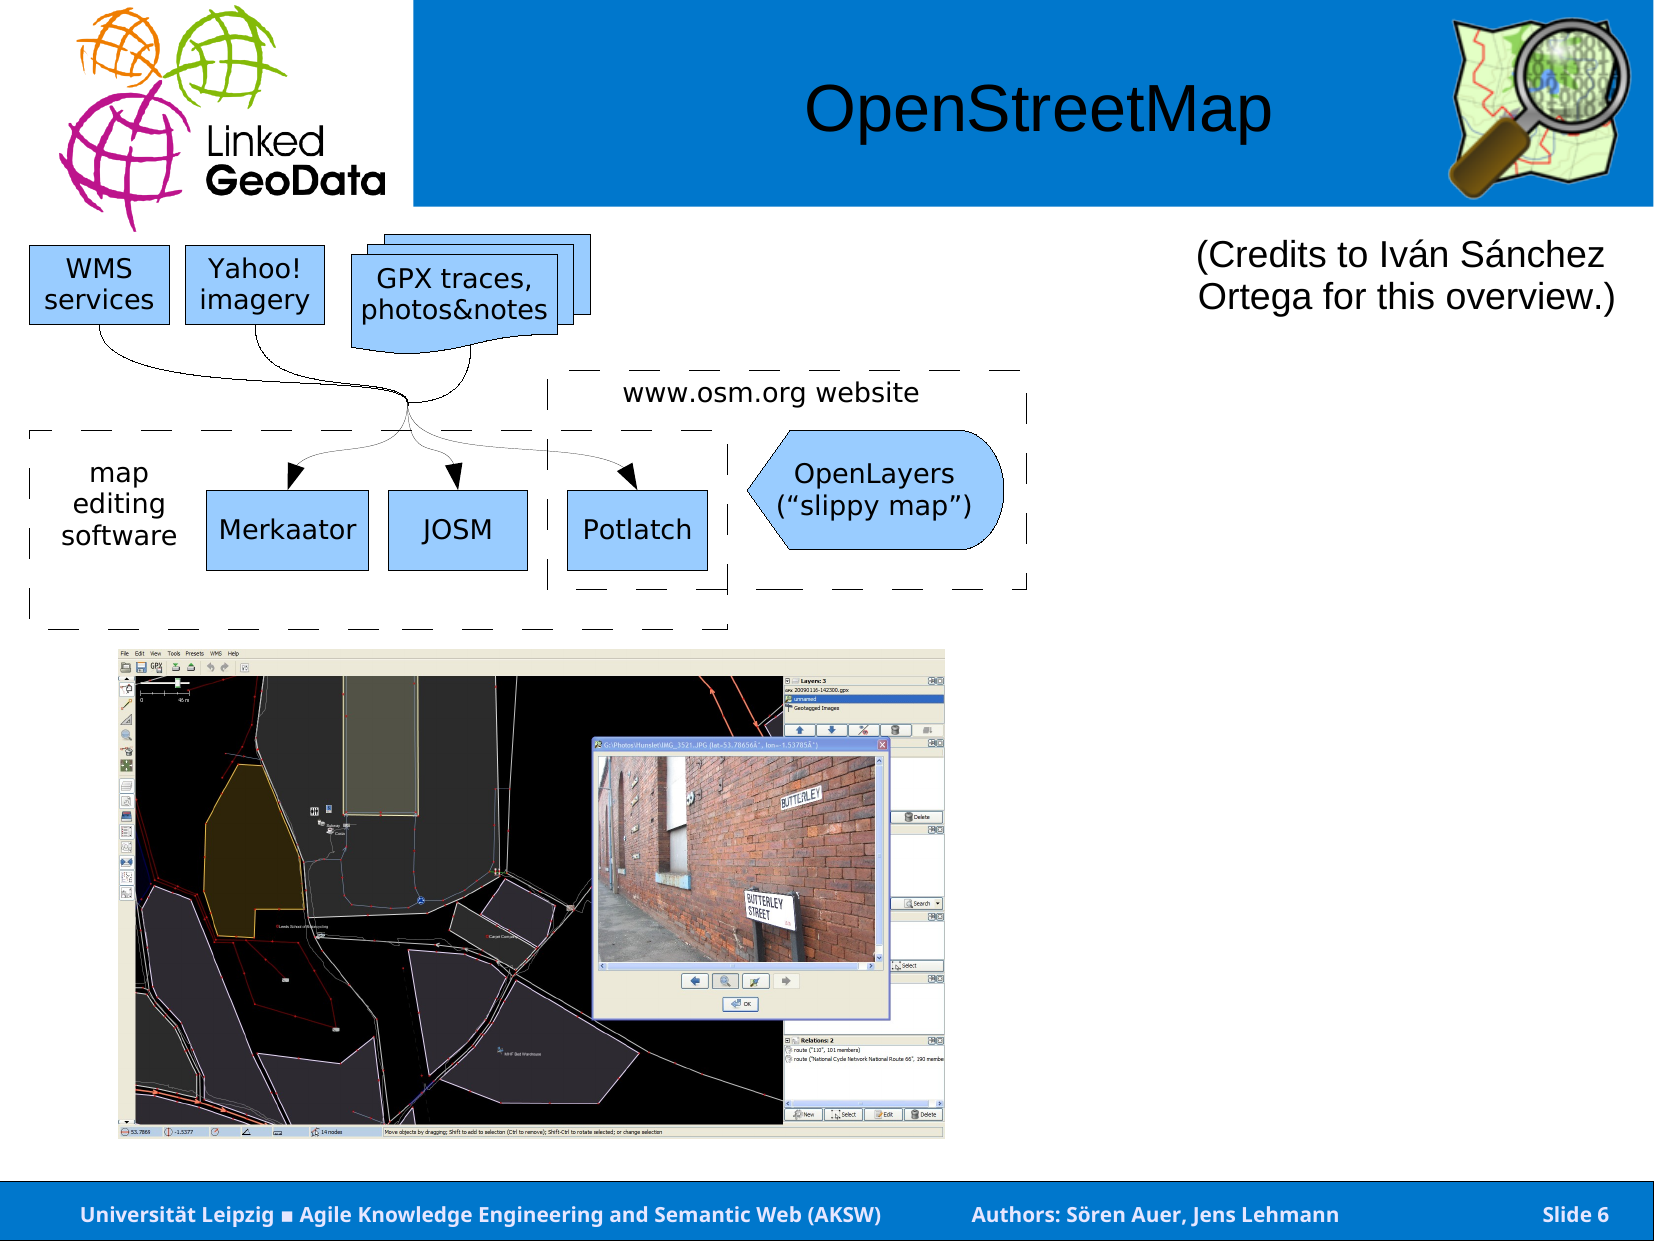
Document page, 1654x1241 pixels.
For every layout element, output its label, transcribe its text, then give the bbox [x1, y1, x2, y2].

text_box JOSM [388, 490, 528, 571]
text_box OpenLayers (“slippy map”) [747, 430, 1004, 550]
text_box Merkaator [206, 490, 369, 571]
text_box GPX traces, photos&notes [351, 234, 591, 354]
text_box Yahoo! imagery [185, 245, 325, 325]
text_box www.osm.org website [607, 370, 947, 421]
picture [118, 649, 945, 1139]
text_box Potlatch [567, 490, 708, 571]
picture [1446, 13, 1635, 201]
picture [59, 5, 385, 232]
text_box (Credits to Iván Sánchez Ortega for this overview.) [1181, 226, 1632, 393]
title OpenStreetMap [442, 46, 1446, 170]
text_box map editing software [29, 450, 209, 559]
text_box WMS services [29, 245, 170, 325]
